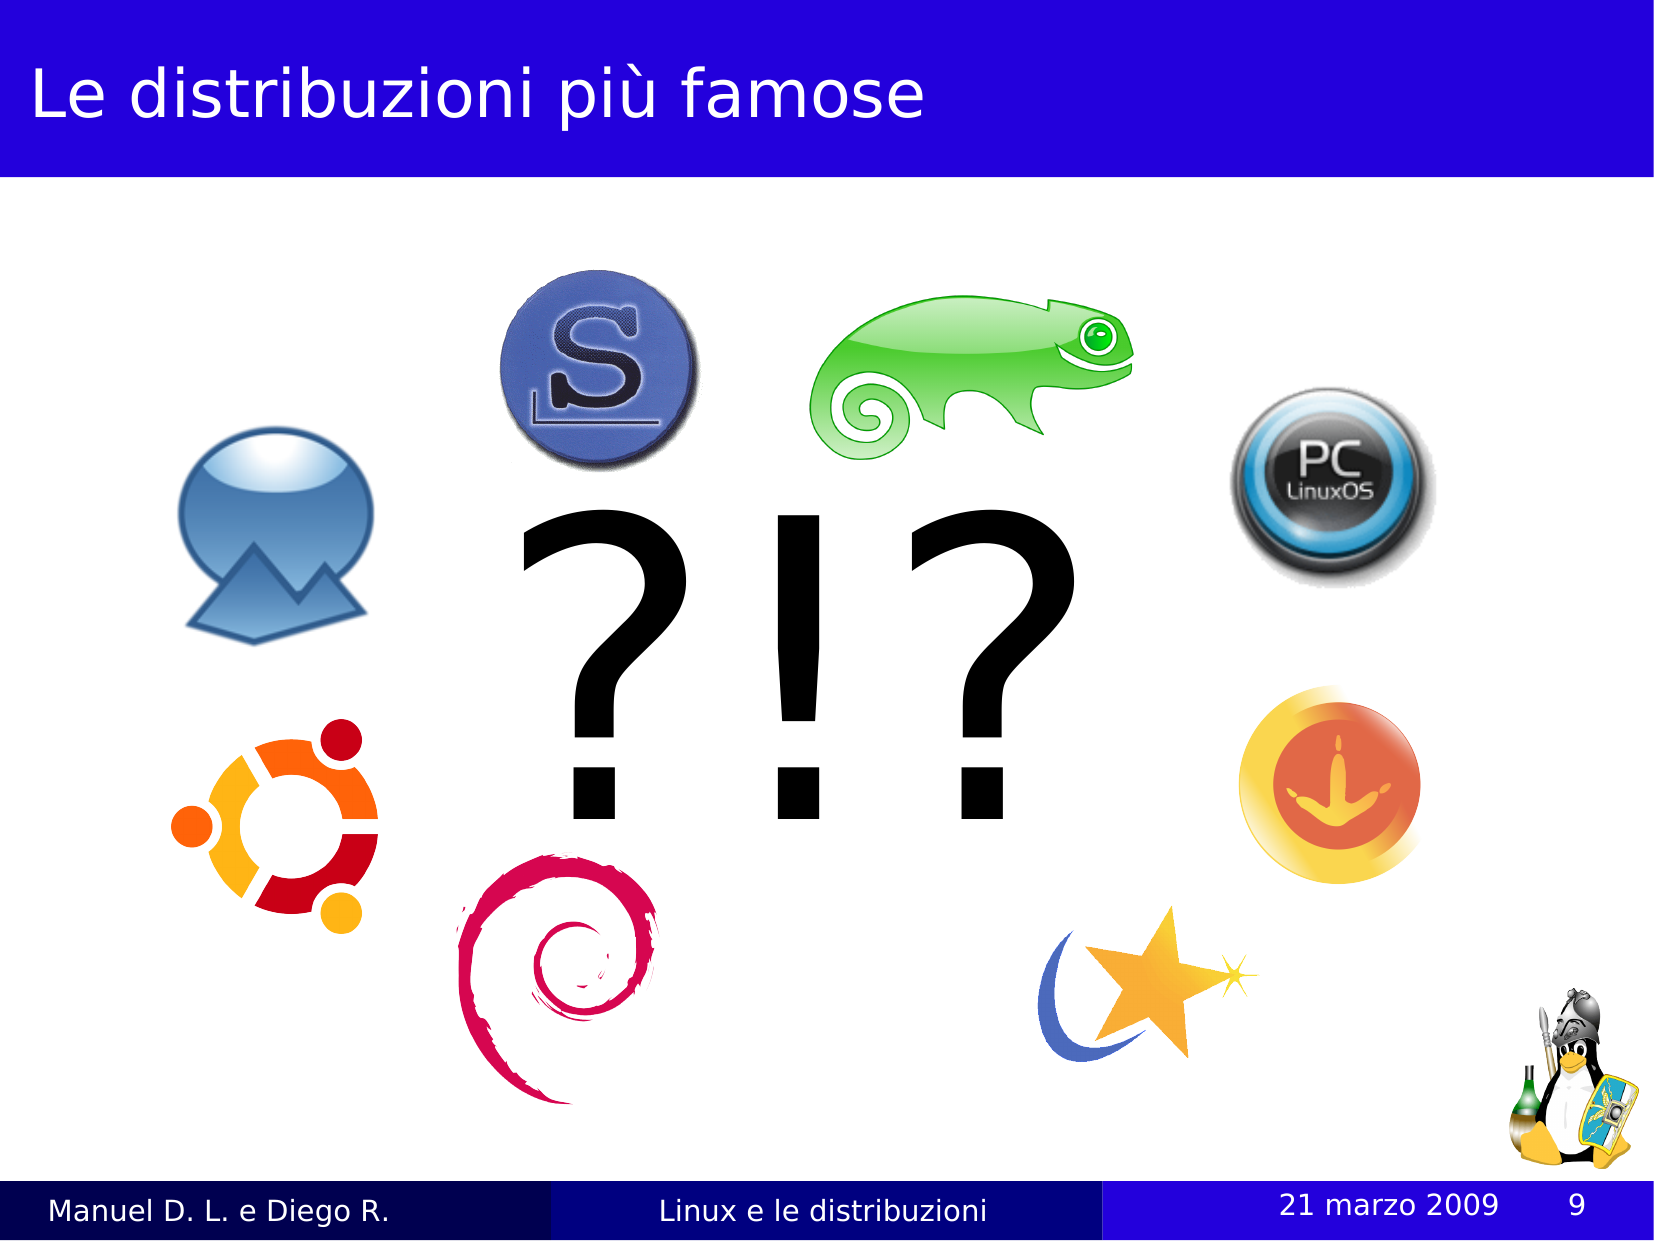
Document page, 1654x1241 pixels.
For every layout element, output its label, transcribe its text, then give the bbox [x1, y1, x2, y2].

picture [1015, 679, 1447, 1117]
picture [809, 295, 1134, 425]
picture [454, 850, 662, 1106]
picture [171, 719, 378, 934]
picture [496, 265, 707, 425]
picture [171, 419, 382, 656]
text_box ?!? [479, 425, 1174, 926]
picture [1210, 377, 1447, 603]
title Le distribuzioni più famose [29, 0, 1518, 193]
picture [1509, 988, 1639, 1169]
